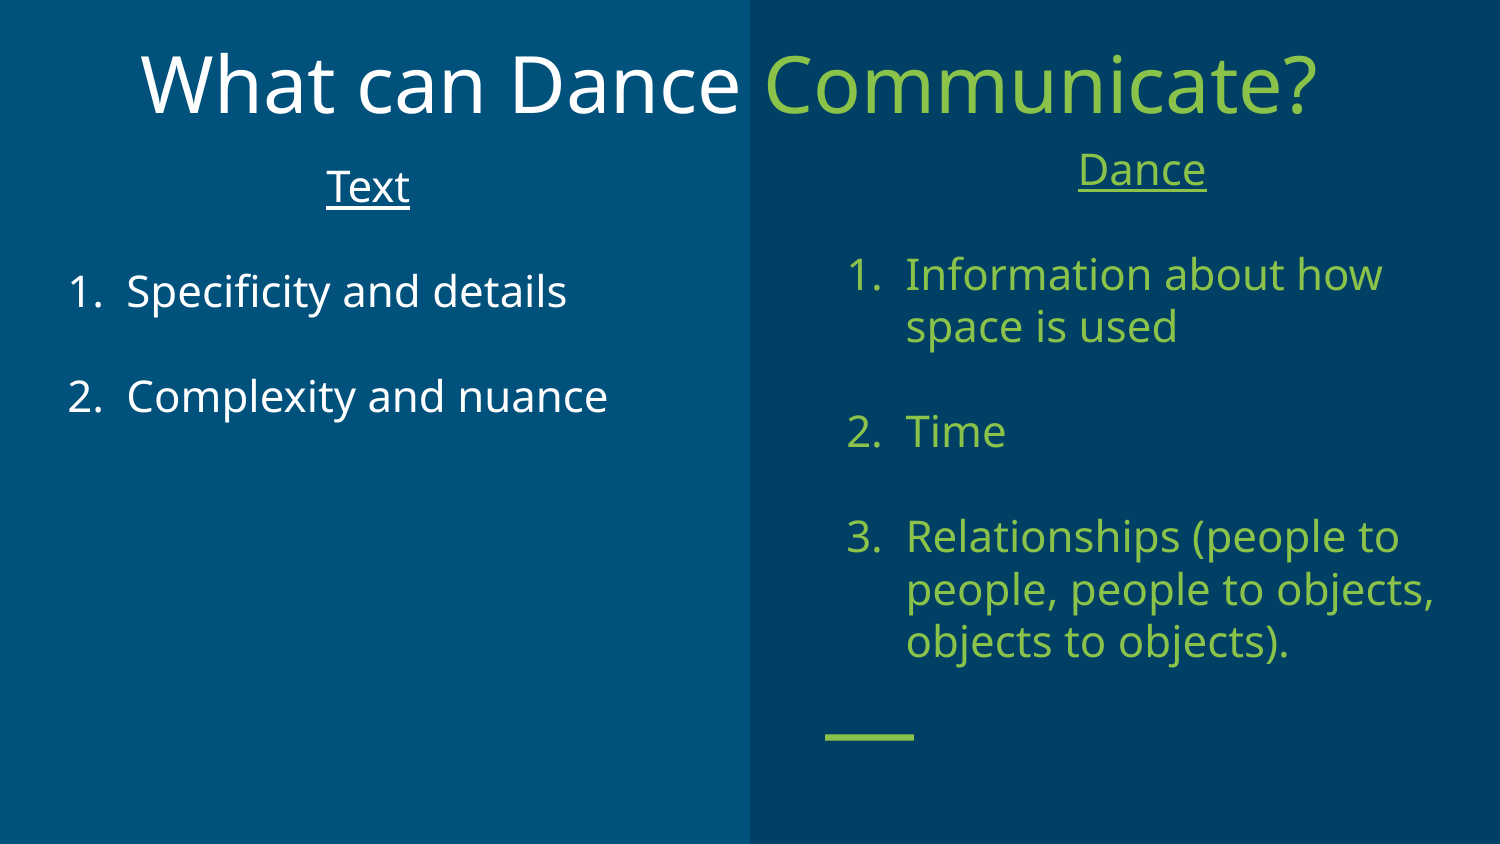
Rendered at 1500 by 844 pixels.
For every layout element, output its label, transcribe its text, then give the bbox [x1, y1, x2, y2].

text_box Dance Information about how space is used Time Relationships (people to people, people to objects, objects to objects). [815, 126, 1469, 808]
title What can Dance Communicate? [18, 33, 1440, 145]
subtitle Text Specificity and details Complexity and nuance [36, 144, 701, 743]
